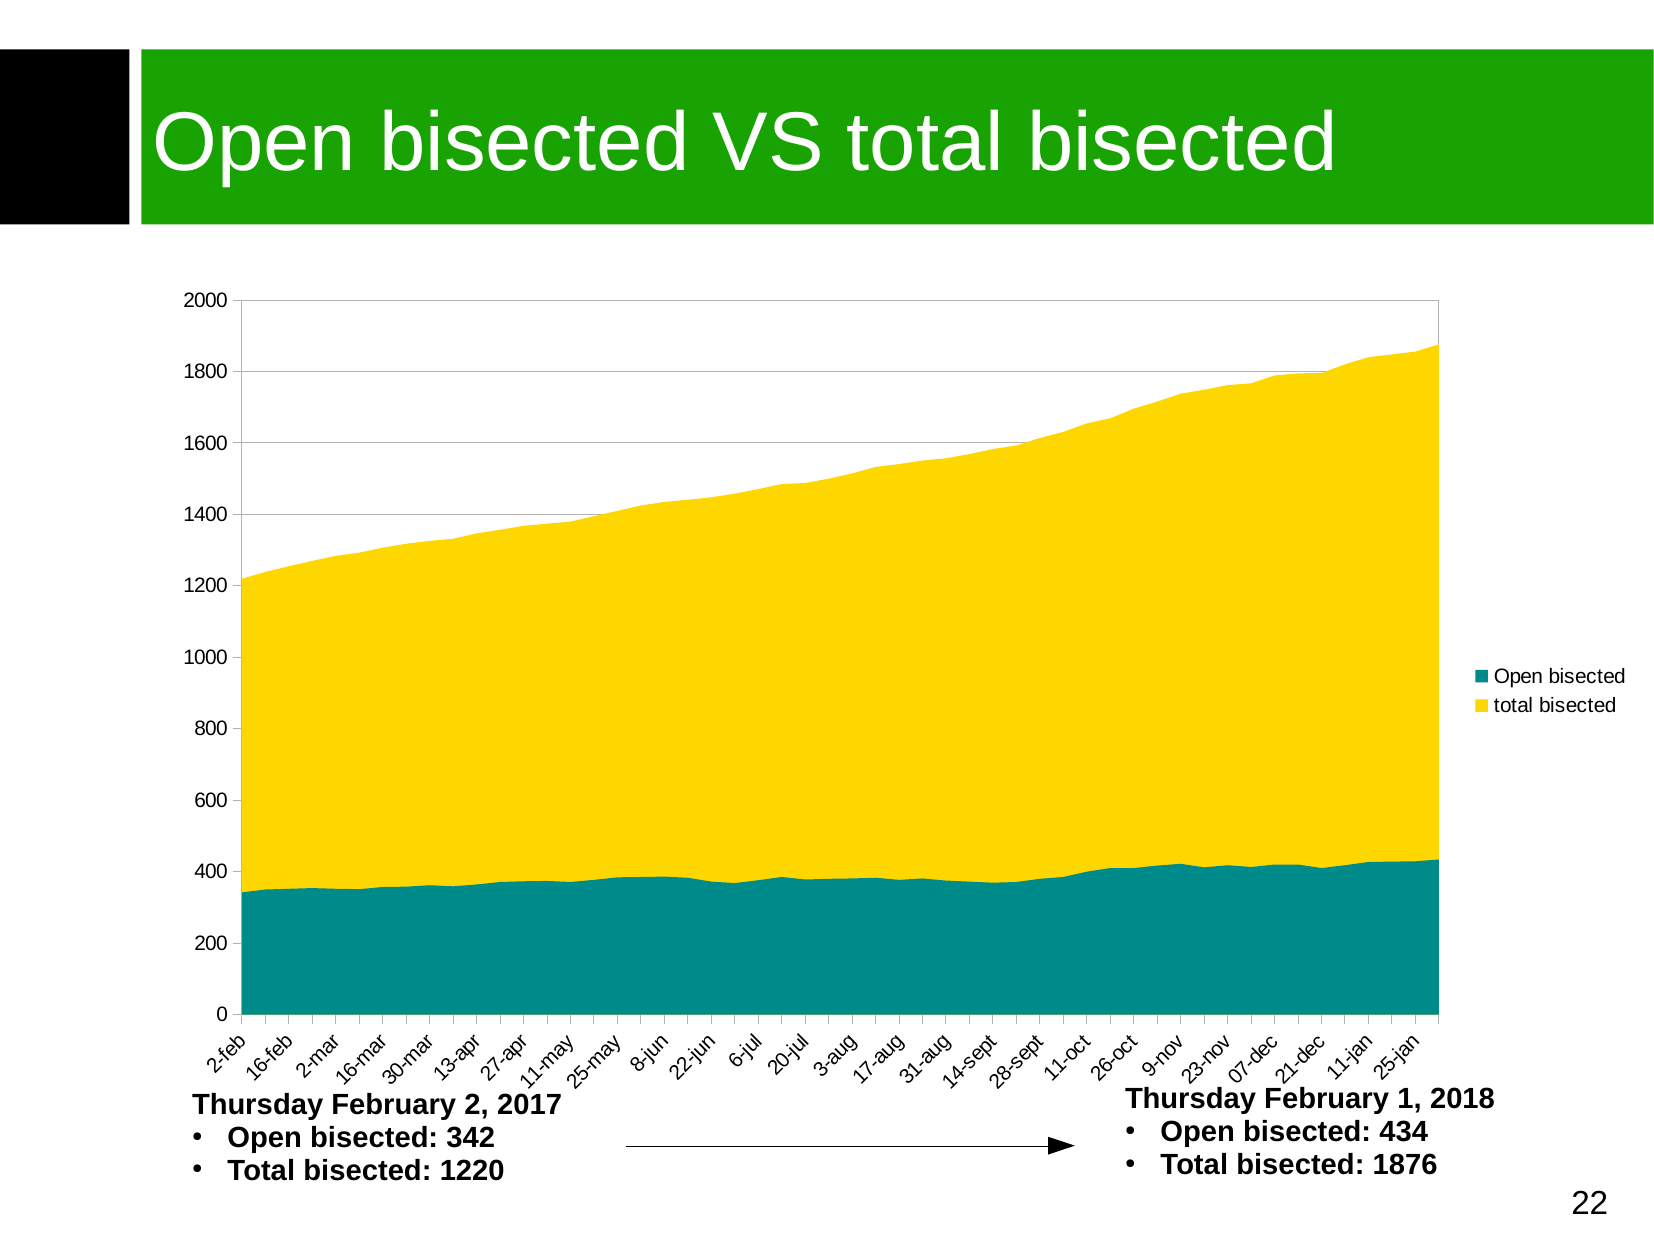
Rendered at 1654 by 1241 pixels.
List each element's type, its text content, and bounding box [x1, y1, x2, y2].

text_box Thursday February 1, 2018 Open bisected: 434 Total bisected: 1876 [1074, 1074, 1654, 1241]
title Open bisected VS total bisected [152, 72, 1654, 211]
text_box Thursday February 2, 2017 Open bisected: 342 Total bisected: 1220 [141, 1080, 792, 1241]
chart [153, 271, 1645, 1111]
